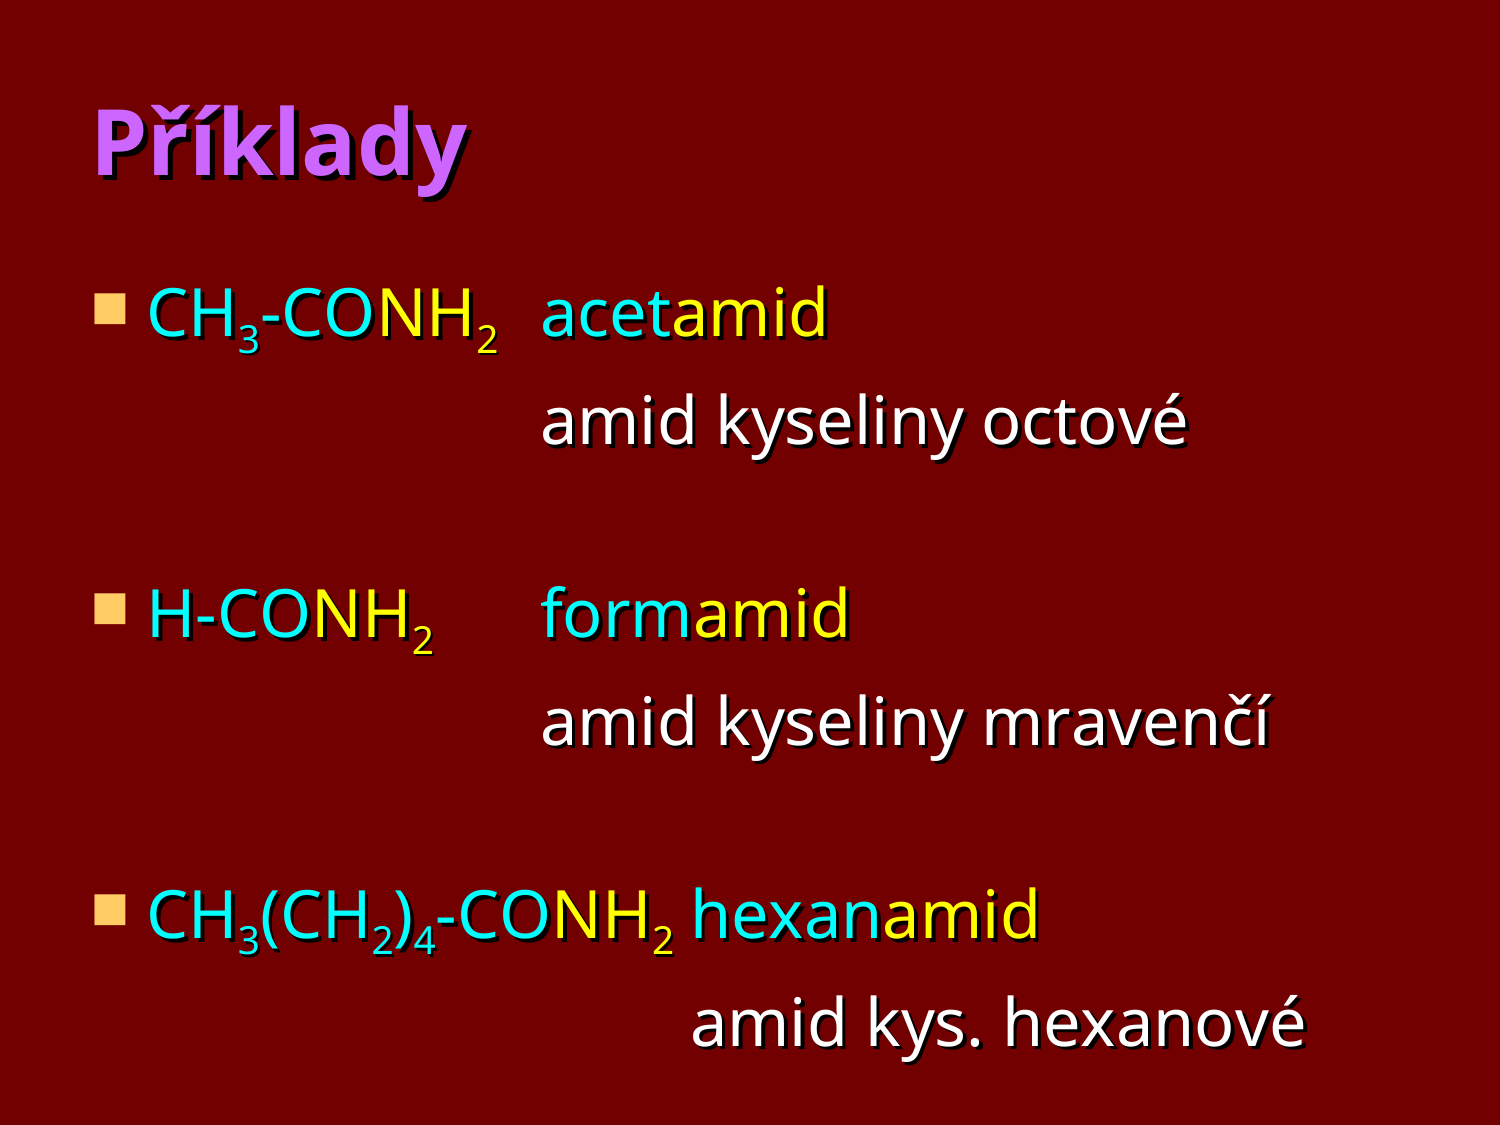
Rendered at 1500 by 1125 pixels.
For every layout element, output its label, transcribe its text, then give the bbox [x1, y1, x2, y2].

list CH3-CONH2 acetamid amid kyseliny octové H-CONH2 formamid amid kyseliny mravenčí CH3(CH2)4-CONH2 hexanamid amid kys. hexanové [75, 262, 1426, 1067]
title Příklady [75, 45, 1426, 233]
